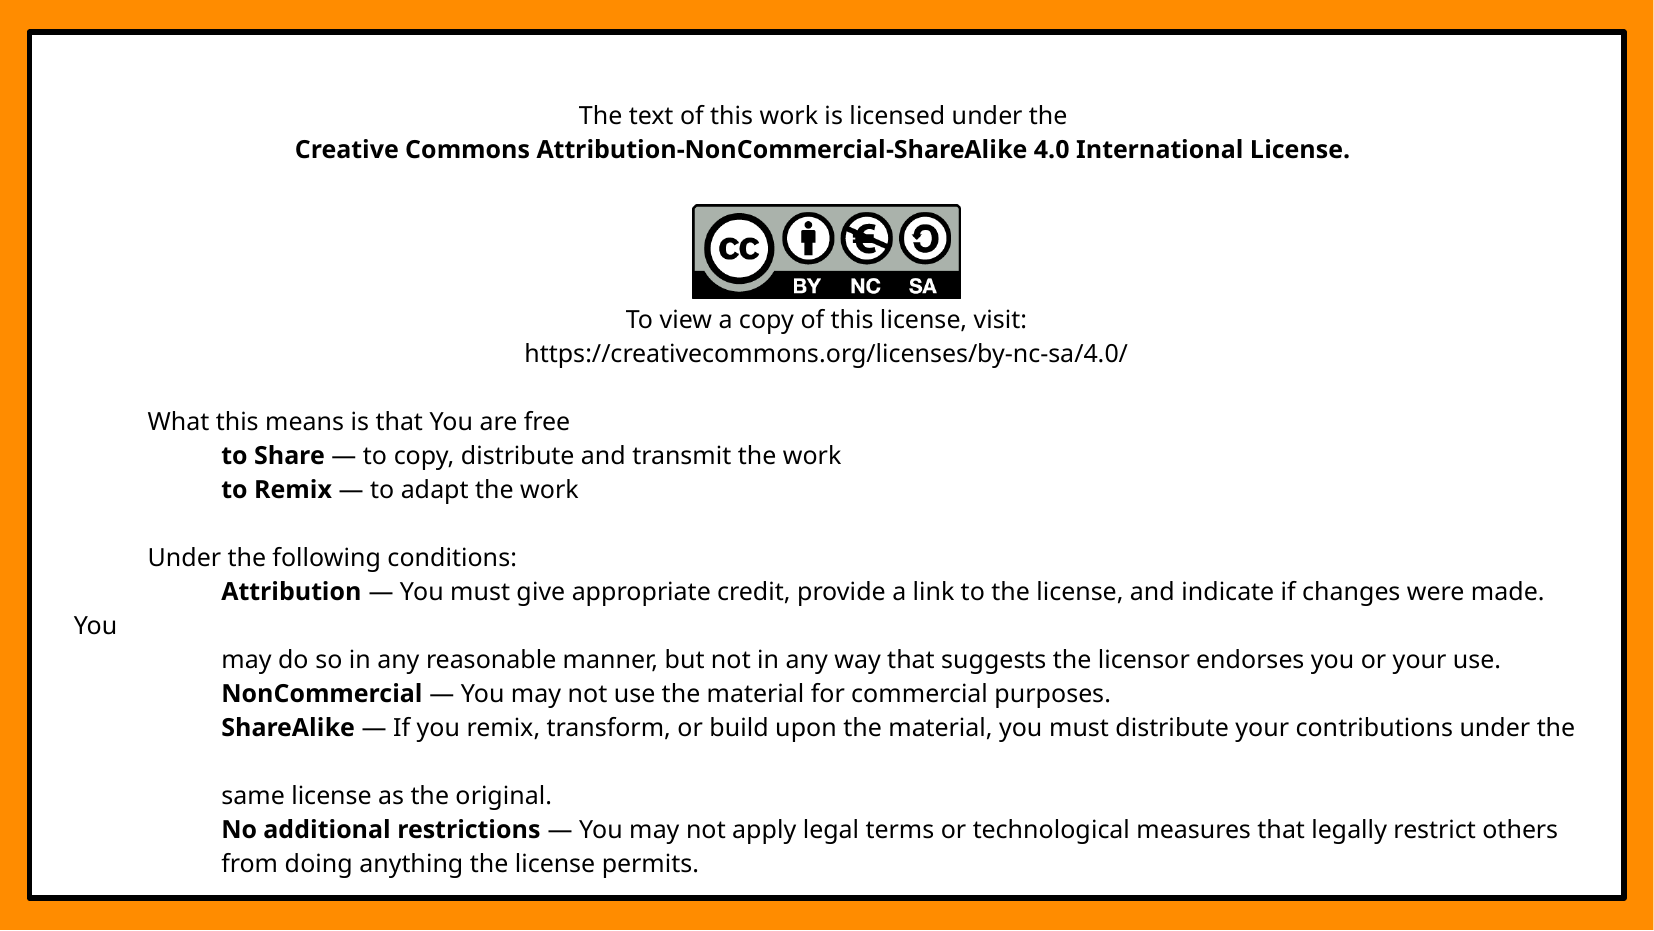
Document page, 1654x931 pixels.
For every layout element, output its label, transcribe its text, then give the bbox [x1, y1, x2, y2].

text_box The text of this work is licensed under the Creative Commons Attribution-NonCommercial-ShareAlike 4.0 International License. To view a copy of this license, visit: https://creativecommons.org/licenses/by-nc-sa/4.0/ What this means is that You are free to Share — to copy, distribute and transmit the work to Remix — to adapt the work Under the following conditions: Attribution — You must give appropriate credit, provide a link to the license, and indicate if changes were made. You may do so in any reasonable manner, but not in any way that suggests the licensor endorses you or your use. NonCommercial — You may not use the material for commercial purposes. ShareAlike — If you remix, transform, or build upon the material, you must distribute your contributions under the same license as the original. No additional restrictions — You may not apply legal terms or technological measures that legally restrict others from doing anything the license permits. [59, 90, 1595, 867]
picture [692, 204, 961, 299]
text_box [29, 32, 1625, 898]
